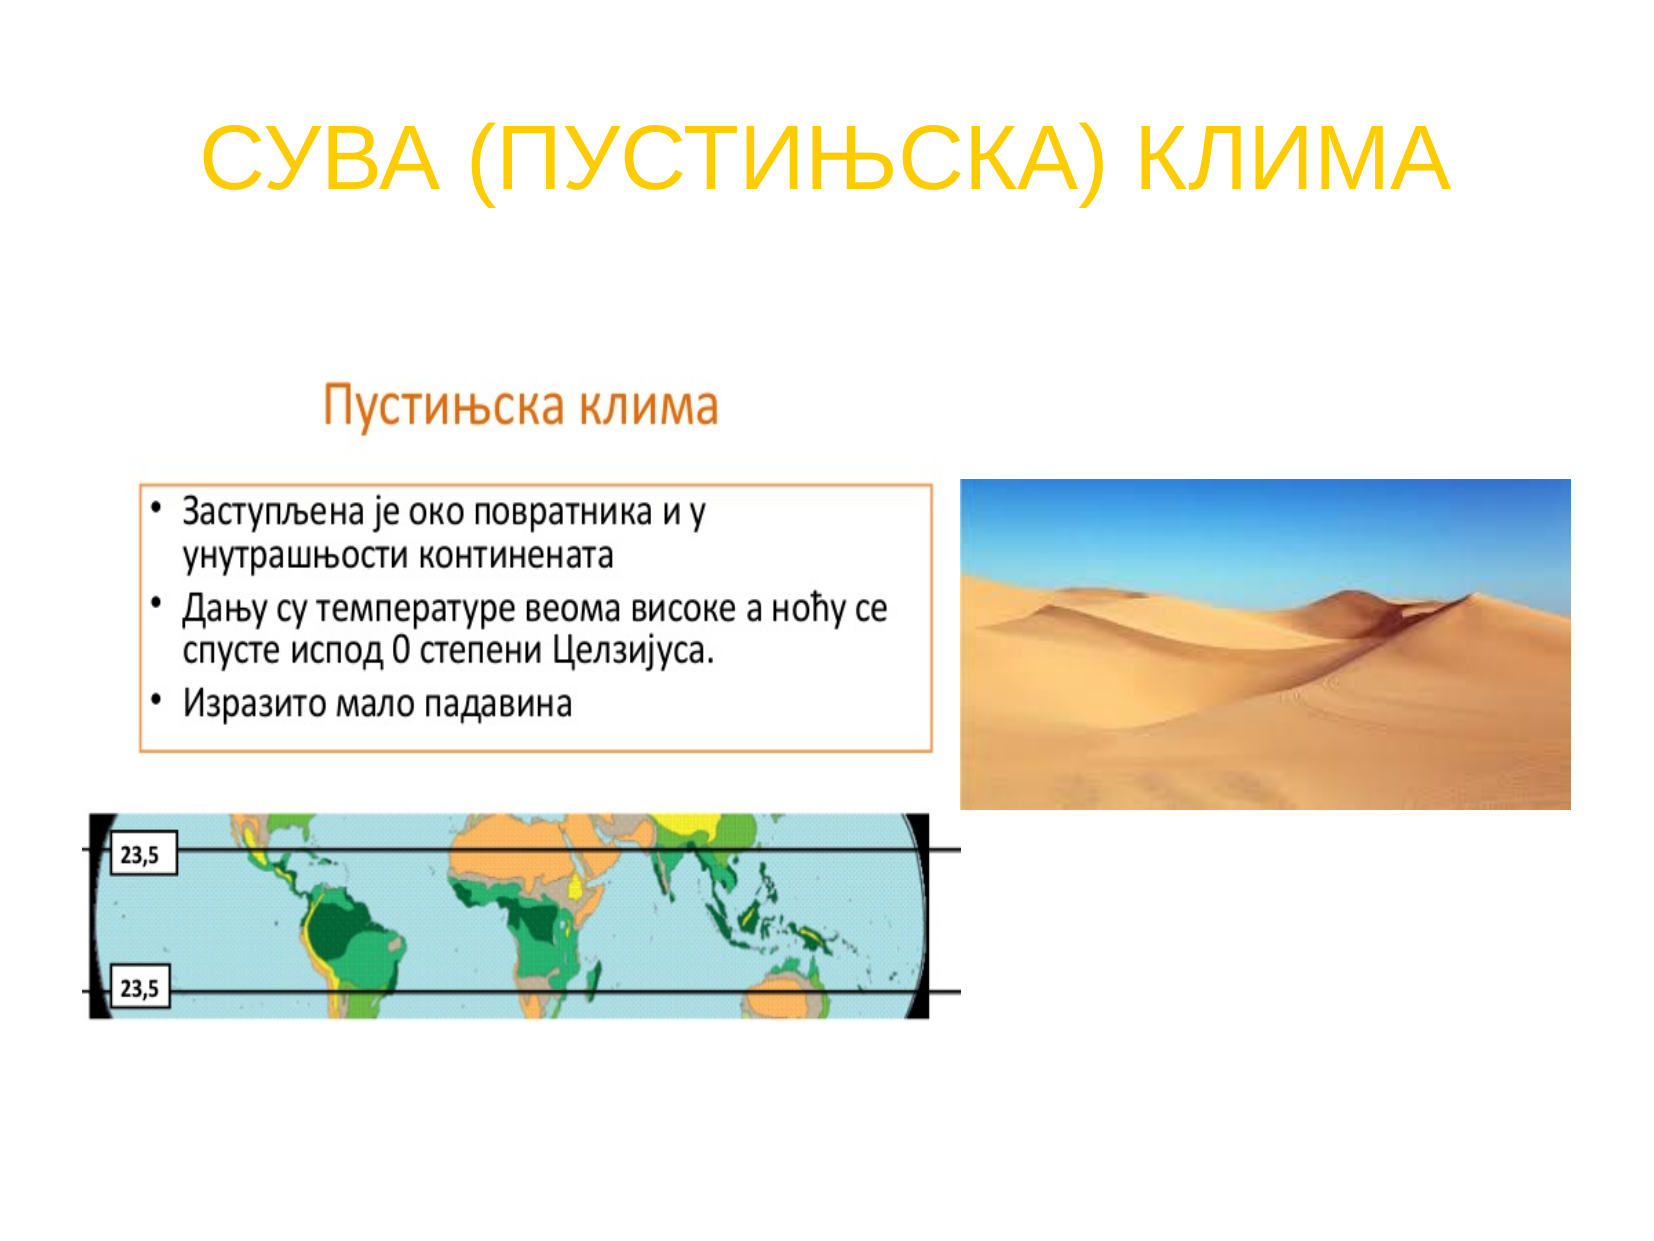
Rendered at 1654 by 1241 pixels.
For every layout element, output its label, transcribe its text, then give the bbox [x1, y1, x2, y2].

title СУВА (ПУСТИЊСКА) КЛИМА [82, 49, 1571, 257]
picture [82, 300, 1571, 1100]
